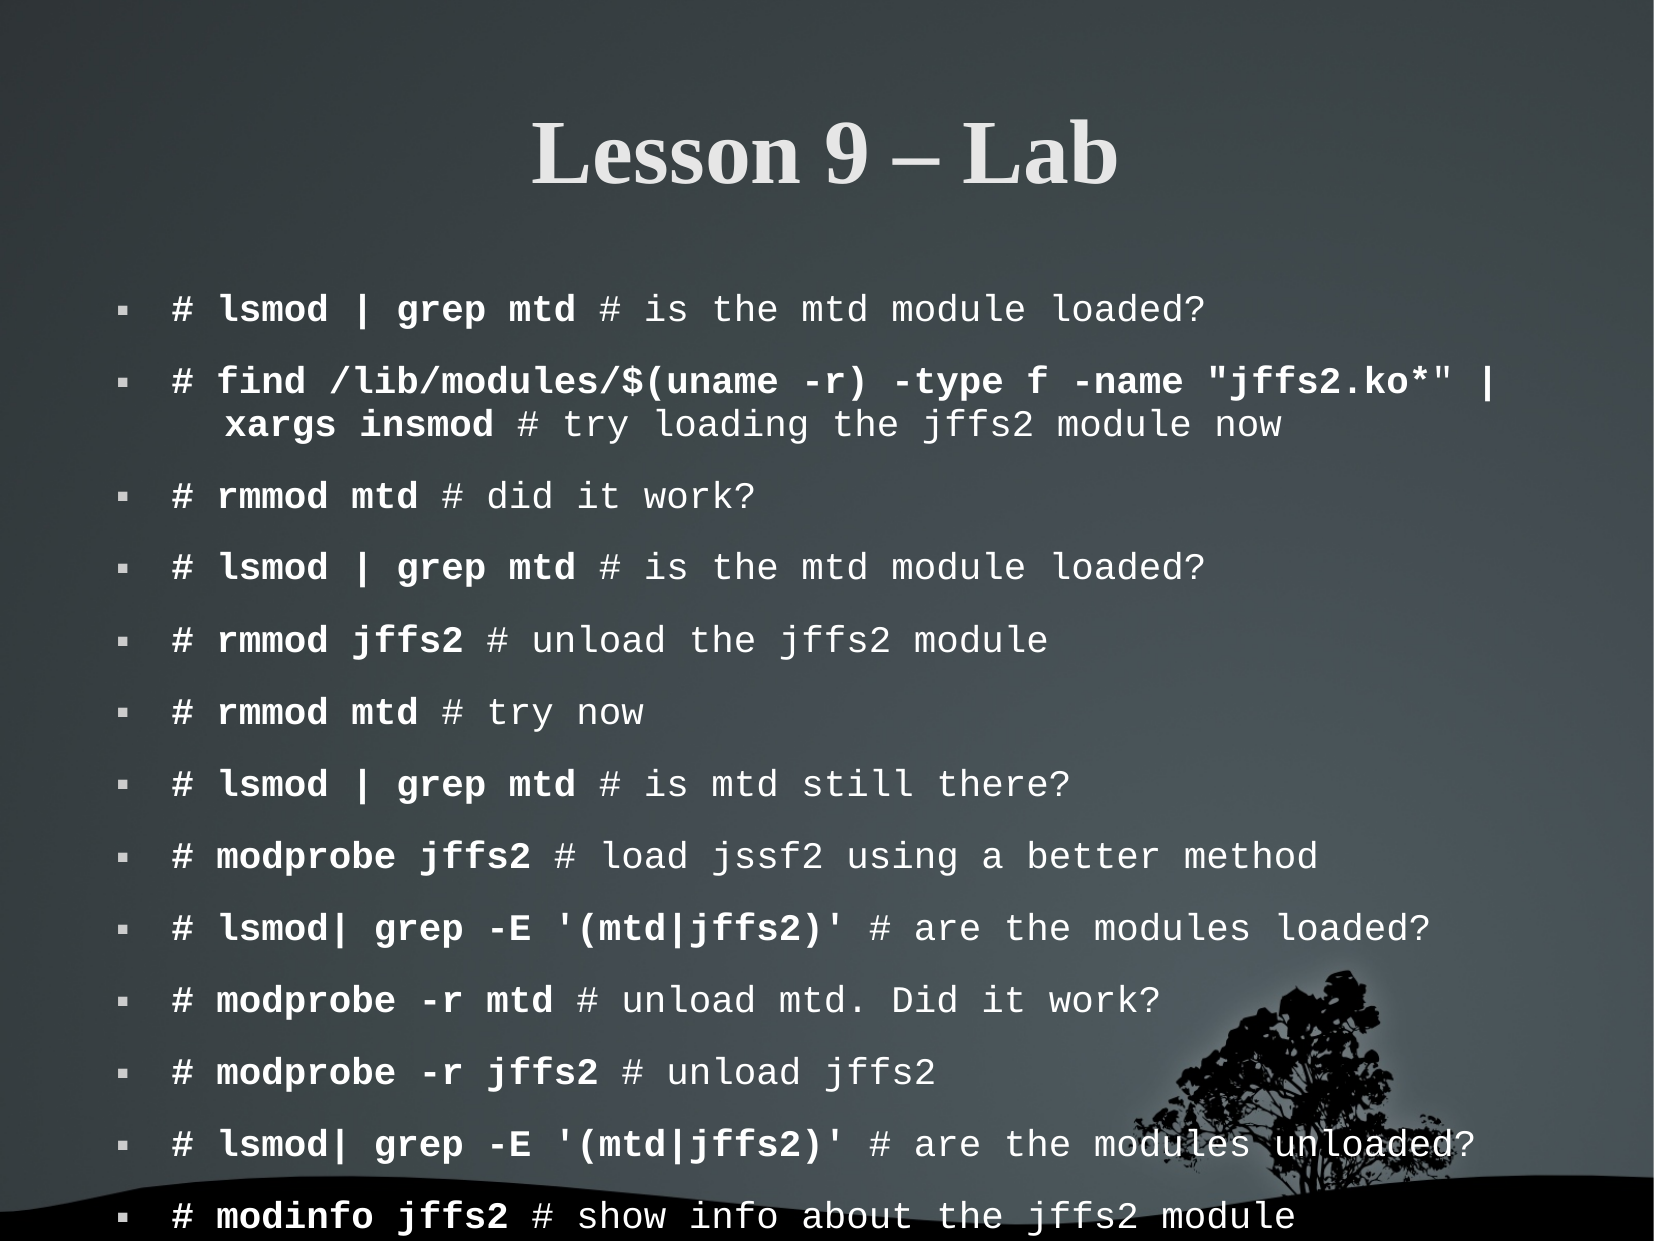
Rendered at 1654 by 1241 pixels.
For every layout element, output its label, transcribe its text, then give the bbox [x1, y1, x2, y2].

title Lesson 9 – Lab [82, 49, 1571, 257]
list # lsmod | grep mtd # is the mtd module loaded? # find /lib/modules/$(uname -r) -type f -name "jffs2.ko*" | xargs insmod # try loading the jffs2 module now # rmmod mtd # did it work? # lsmod | grep mtd # is the mtd module loaded? # rmmod jffs2 # unload the jffs2 module # rmmod mtd # try now # lsmod | grep mtd # is mtd still there? # modprobe jffs2 # load jssf2 using a better method # lsmod| grep -E '(mtd|jffs2)' # are the modules loaded? # modprobe -r mtd # unload mtd. Did it work? # modprobe -r jffs2 # unload jffs2 # lsmod| grep -E '(mtd|jffs2)' # are the modules unloaded? # modinfo jffs2 # show info about the jffs2 module # modinfo msdos | grep -i author # find the author of jffs2 [82, 290, 1571, 1237]
picture [0, 0, 1654, 1241]
